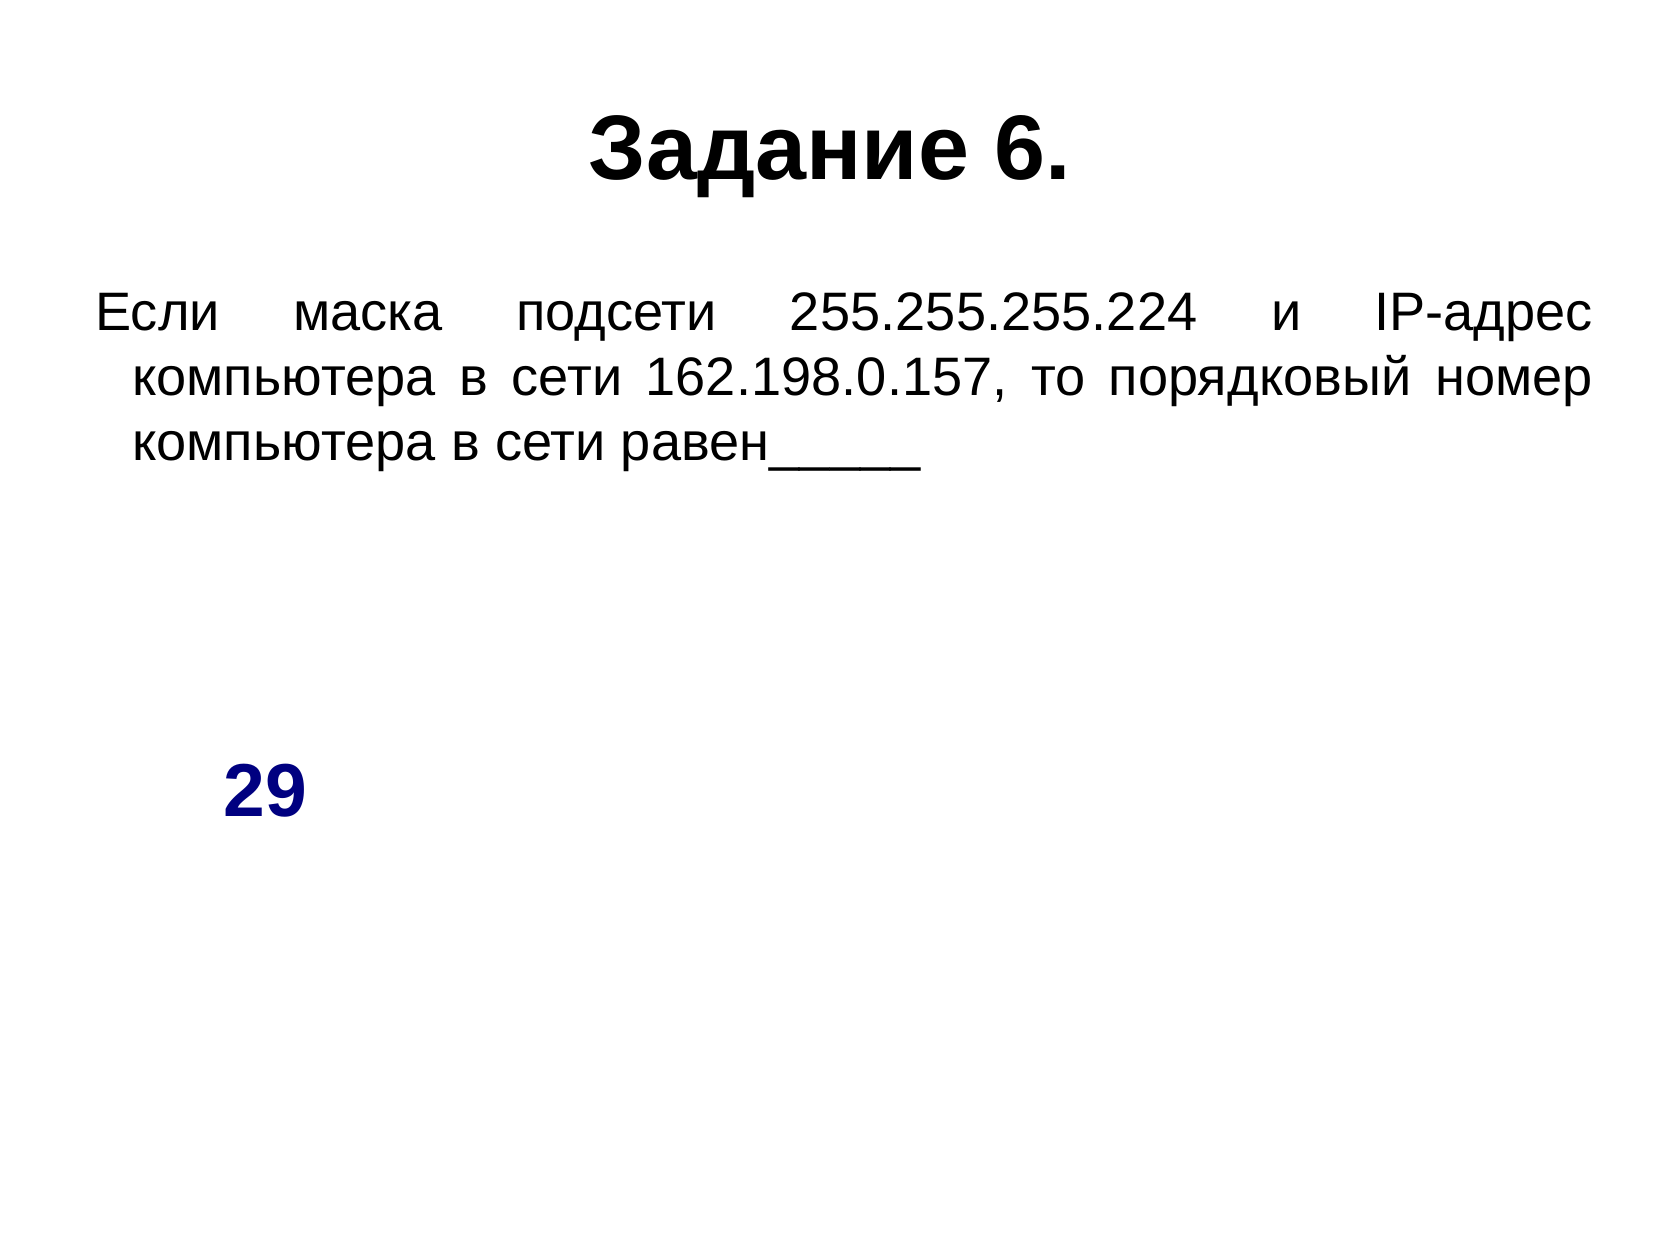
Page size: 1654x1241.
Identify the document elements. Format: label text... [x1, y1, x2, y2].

title Задание 6. [82, 68, 1571, 268]
list Если маска подсети 255.255.255.224 и IP-адрес компьютера в сети 162.198.0.157, то порядковый номер компьютера в сети равен_____ 29 [58, 268, 1609, 1194]
